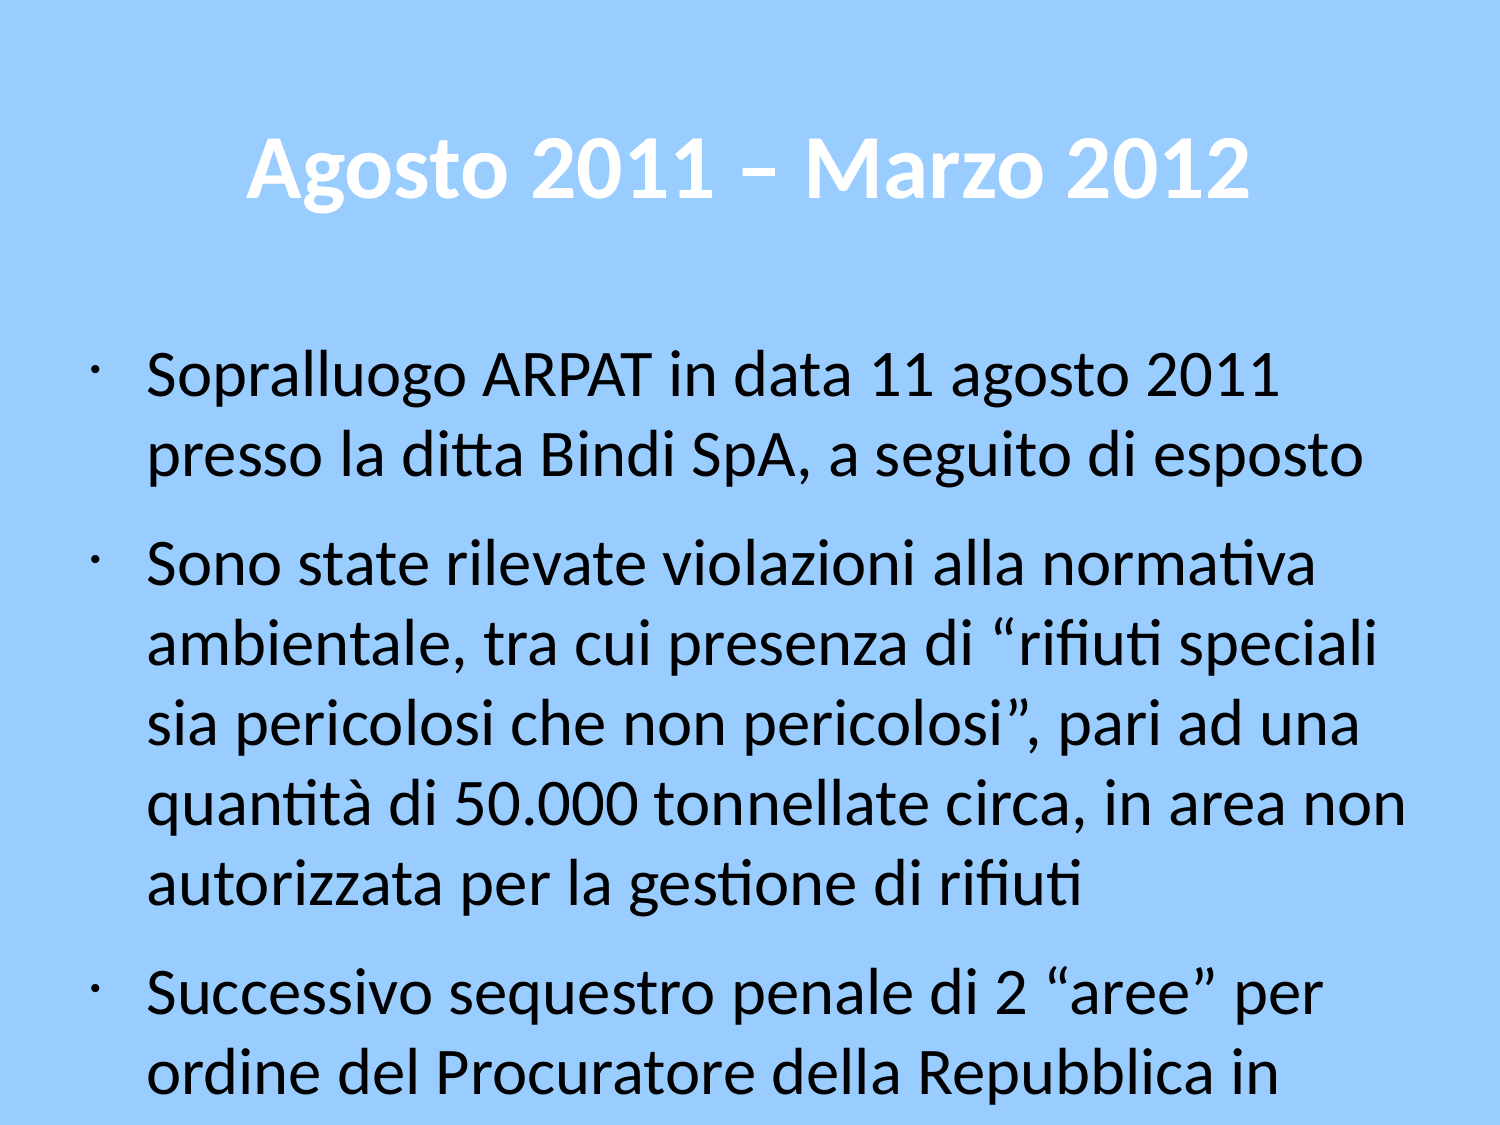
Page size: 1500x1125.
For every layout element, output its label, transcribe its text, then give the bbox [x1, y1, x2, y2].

list Sopralluogo ARPAT in data 11 agosto 2011 presso la ditta Bindi SpA, a seguito di esposto Sono state rilevate violazioni alla normativa ambientale, tra cui presenza di “rifiuti speciali sia pericolosi che non pericolosi”, pari ad una quantità di 50.000 tonnellate circa, in area non autorizzata per la gestione di rifiuti Successivo sequestro penale di 2 “aree” per ordine del Procuratore della Repubblica in data 26 gennaio 2012 Numerose interrogazioni scritte ed in consiglio del MoVimento 5 Stelle [75, 314, 1425, 1125]
title Agosto 2011 – Marzo 2012 [75, 91, 1425, 279]
